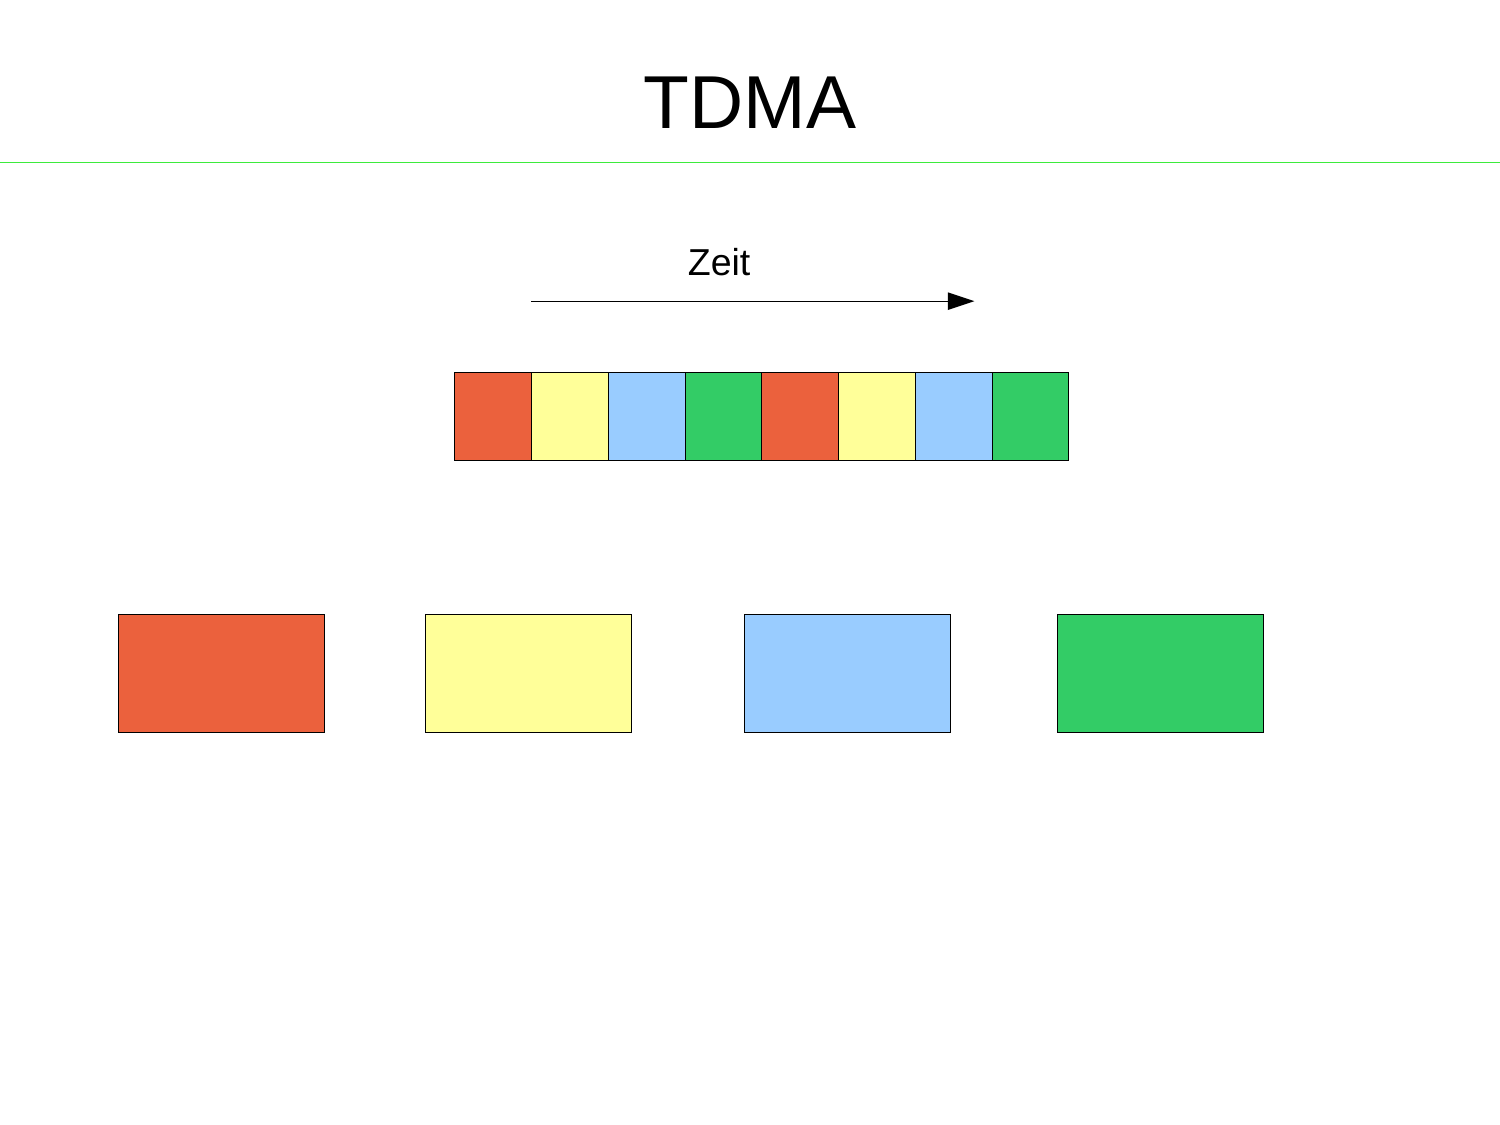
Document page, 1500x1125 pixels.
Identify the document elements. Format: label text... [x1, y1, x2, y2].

text_box [118, 614, 325, 733]
text_box Zeit [673, 230, 827, 291]
text_box [1057, 614, 1264, 733]
text_box [425, 614, 632, 733]
title TDMA [75, 49, 1426, 156]
text_box [744, 614, 951, 733]
text_box [454, 372, 1069, 461]
